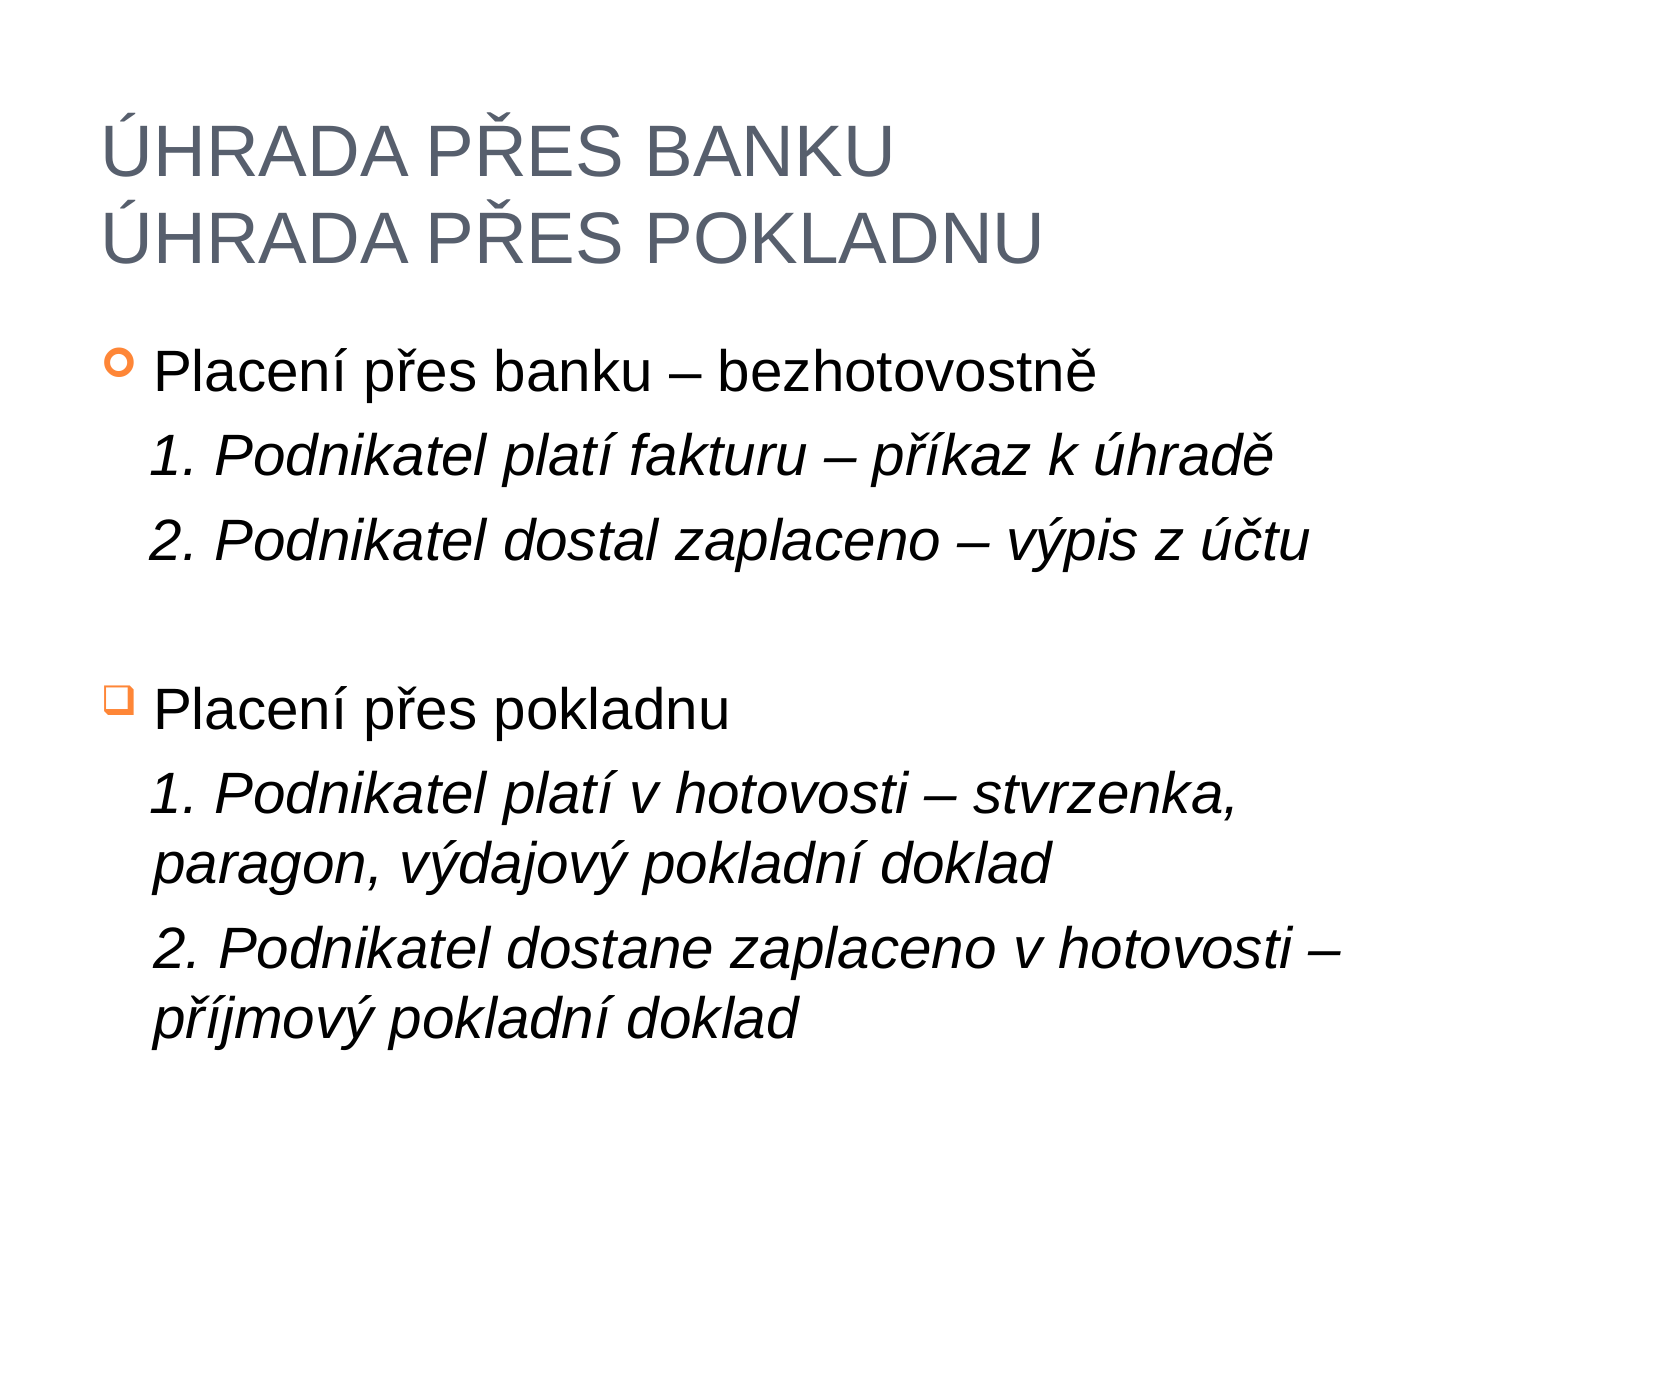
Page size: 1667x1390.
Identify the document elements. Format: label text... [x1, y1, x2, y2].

list Placení přes banku – bezhotovostně 1. Podnikatel platí fakturu – příkaz k úhradě 2. Podnikatel dostal zaplaceno – výpis z účtu Placení přes pokladnu 1. Podnikatel platí v hotovosti – stvrzenka, paragon, výdajový pokladní doklad 2. Podnikatel dostane zaplaceno v hotovosti – příjmový pokladní doklad [83, 324, 1445, 1312]
title ÚHRADA PŘES BANKU ÚHRADA PŘES POKLADNU [83, 55, 1445, 288]
